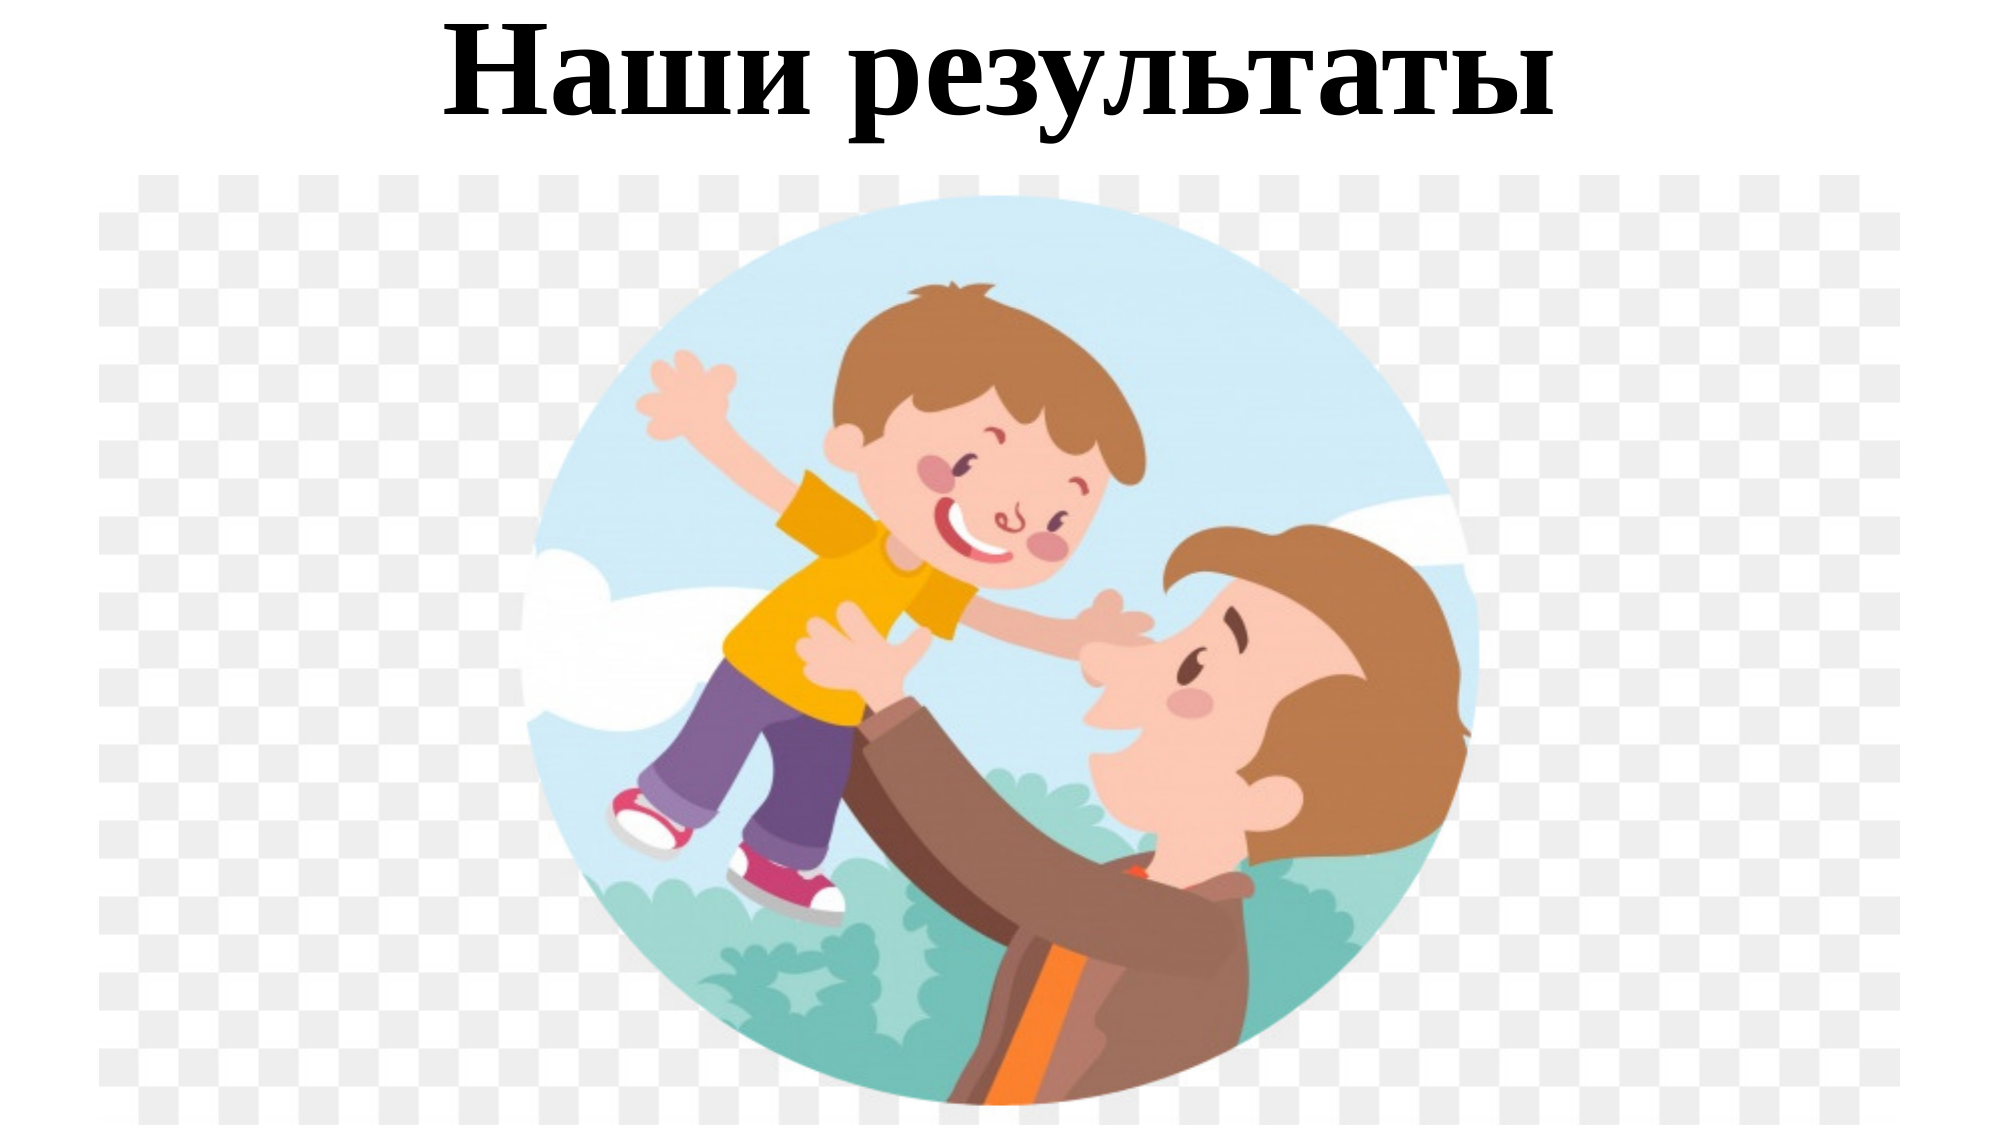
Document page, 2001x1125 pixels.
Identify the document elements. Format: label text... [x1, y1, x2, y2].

picture [99, 175, 1900, 1125]
title Наши результаты [137, 0, 1863, 175]
